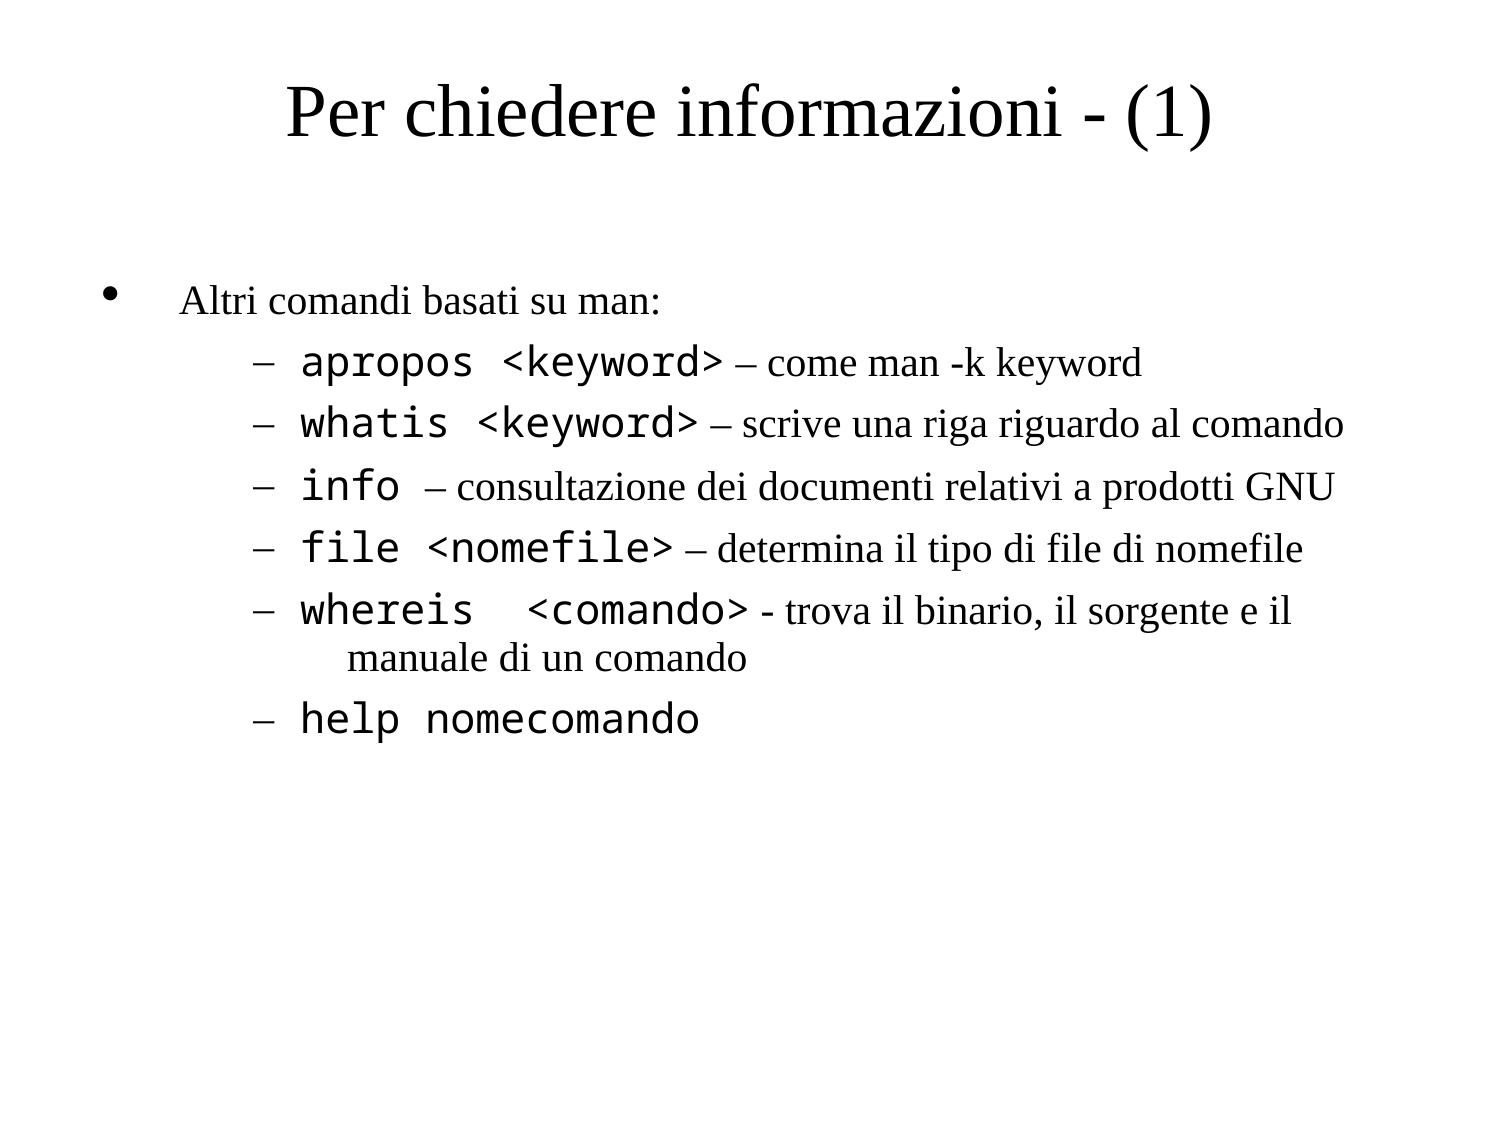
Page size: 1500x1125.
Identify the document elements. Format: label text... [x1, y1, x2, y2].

list Altri comandi basati su man: apropos <keyword> – come man -k keyword whatis <keyword> – scrive una riga riguardo al comando info – consultazione dei documenti relativi a prodotti GNU file <nomefile> – determina il tipo di file di nomefile whereis <comando> - trova il binario, il sorgente e il manuale di un comando help nomecomando [88, 265, 1398, 945]
title Per chiedere informazioni - (1) [112, 12, 1388, 201]
